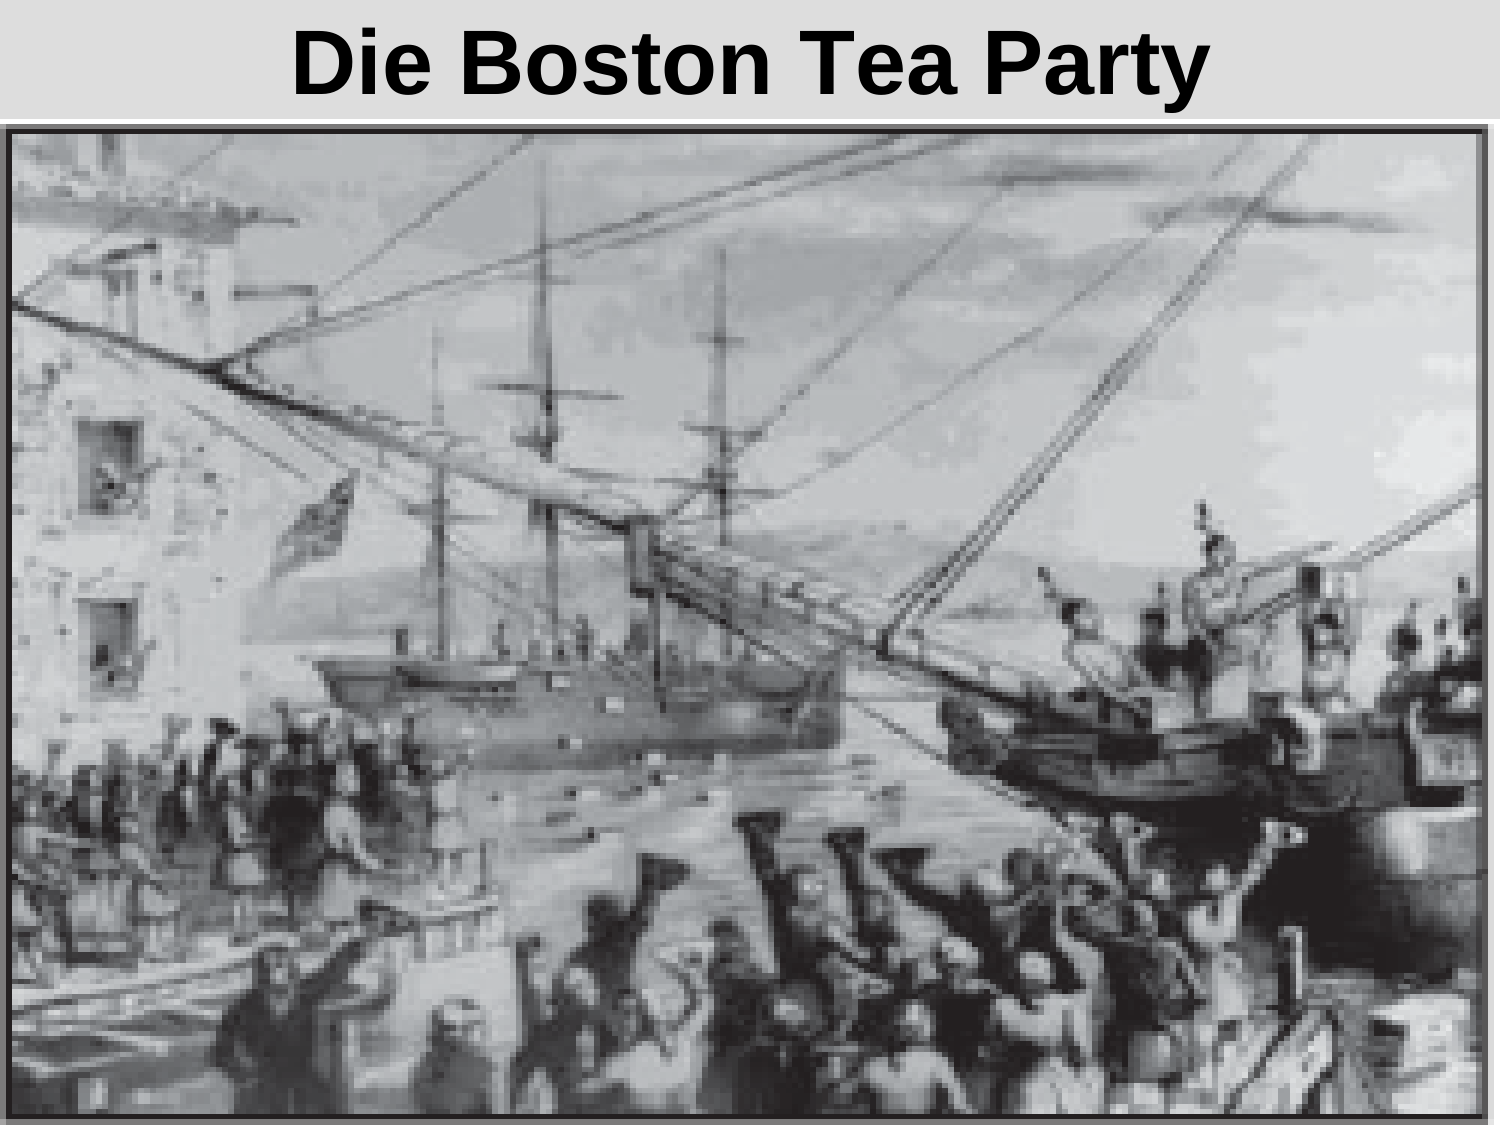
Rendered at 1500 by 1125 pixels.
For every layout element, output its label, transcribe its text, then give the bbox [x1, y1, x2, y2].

picture [0, 119, 1500, 1125]
title Die Boston Tea Party [76, 0, 1427, 119]
